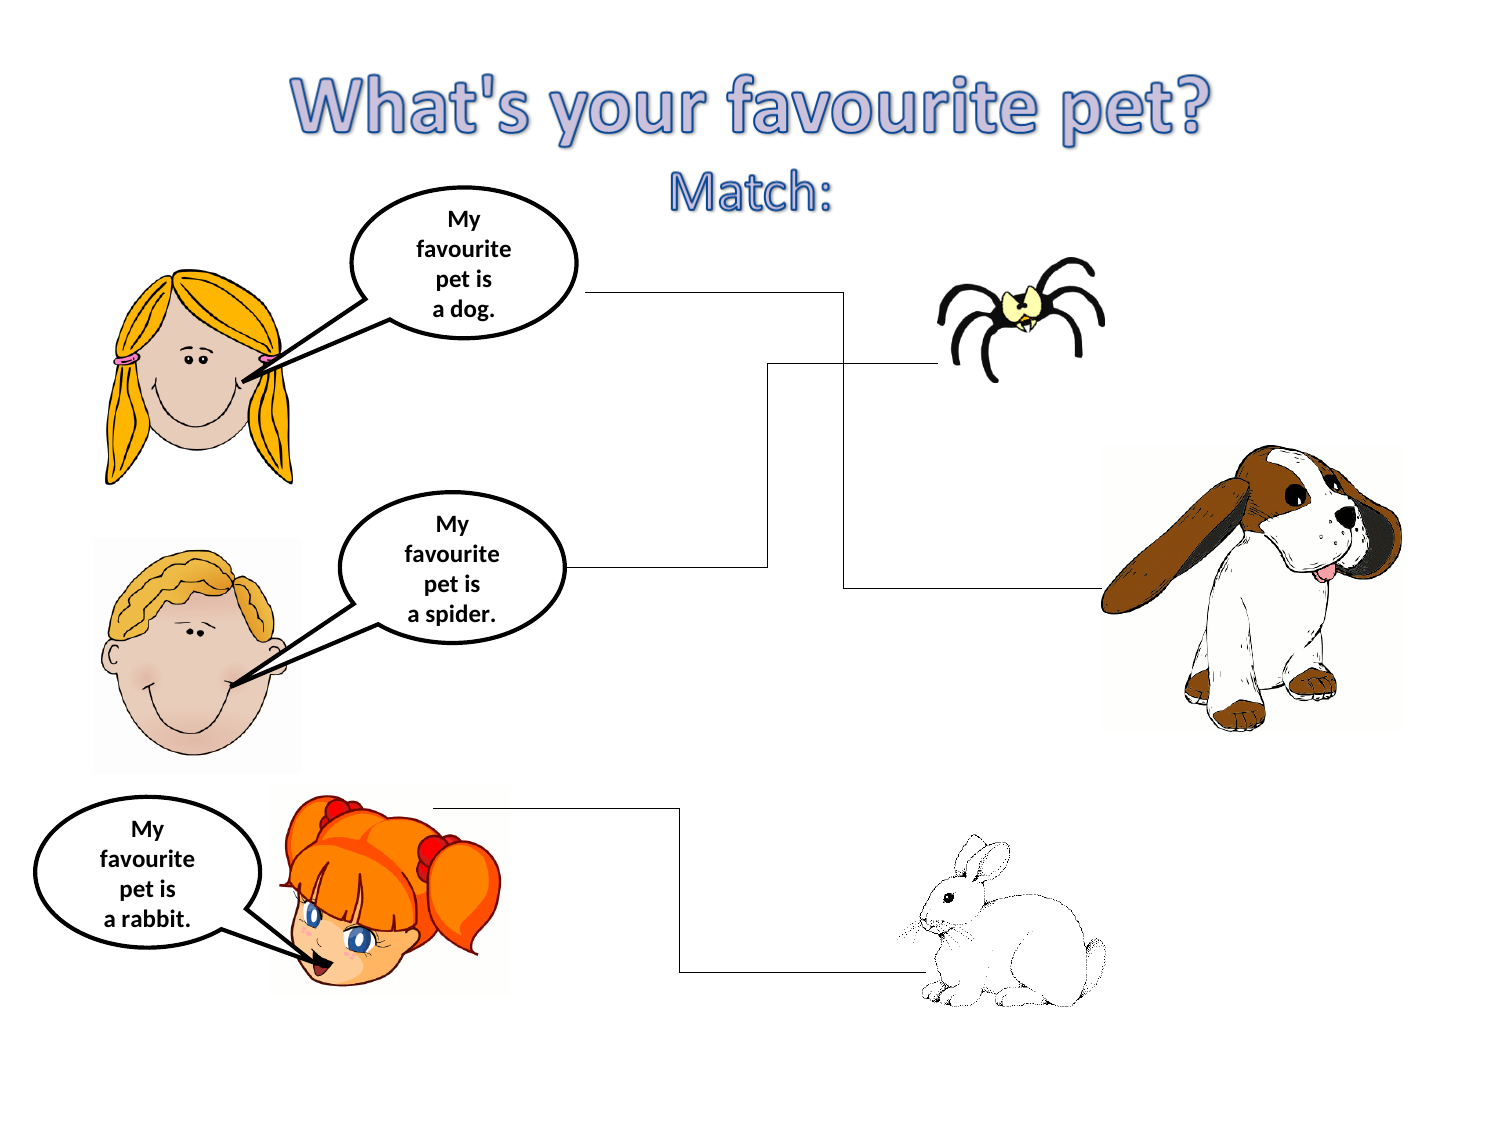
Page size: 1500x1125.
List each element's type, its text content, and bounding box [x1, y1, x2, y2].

text_box [73, 23, 1427, 235]
text_box My favourite pet is a dog. [242, 187, 577, 383]
picture [890, 831, 1116, 1021]
text_box [1101, 445, 1402, 732]
picture [269, 785, 510, 996]
picture [93, 538, 301, 774]
text_box My favourite pet is a spider. [230, 492, 565, 687]
text_box My favourite pet is a rabbit. [35, 796, 314, 963]
text_box [105, 269, 293, 485]
picture [937, 257, 1105, 383]
